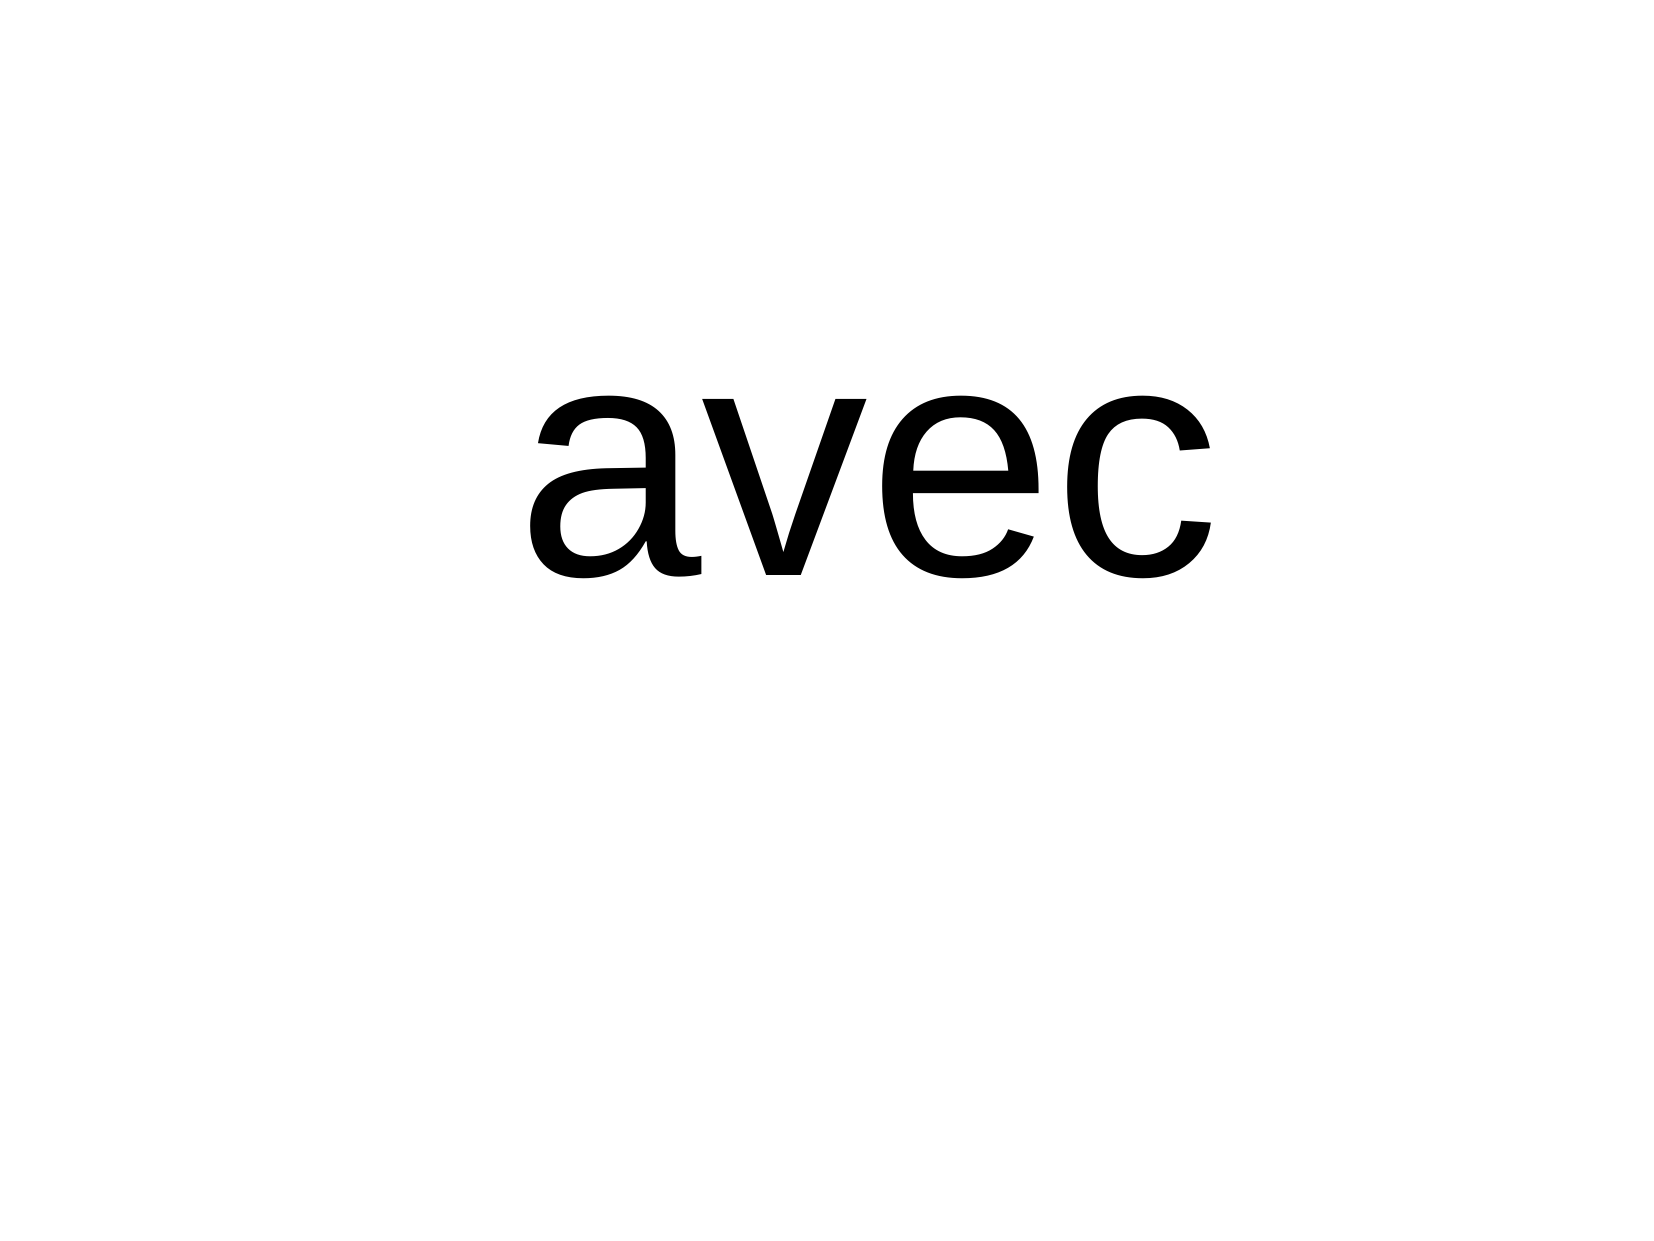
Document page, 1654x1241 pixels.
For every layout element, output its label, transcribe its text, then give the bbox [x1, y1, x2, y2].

text_box avec [501, 265, 1447, 653]
